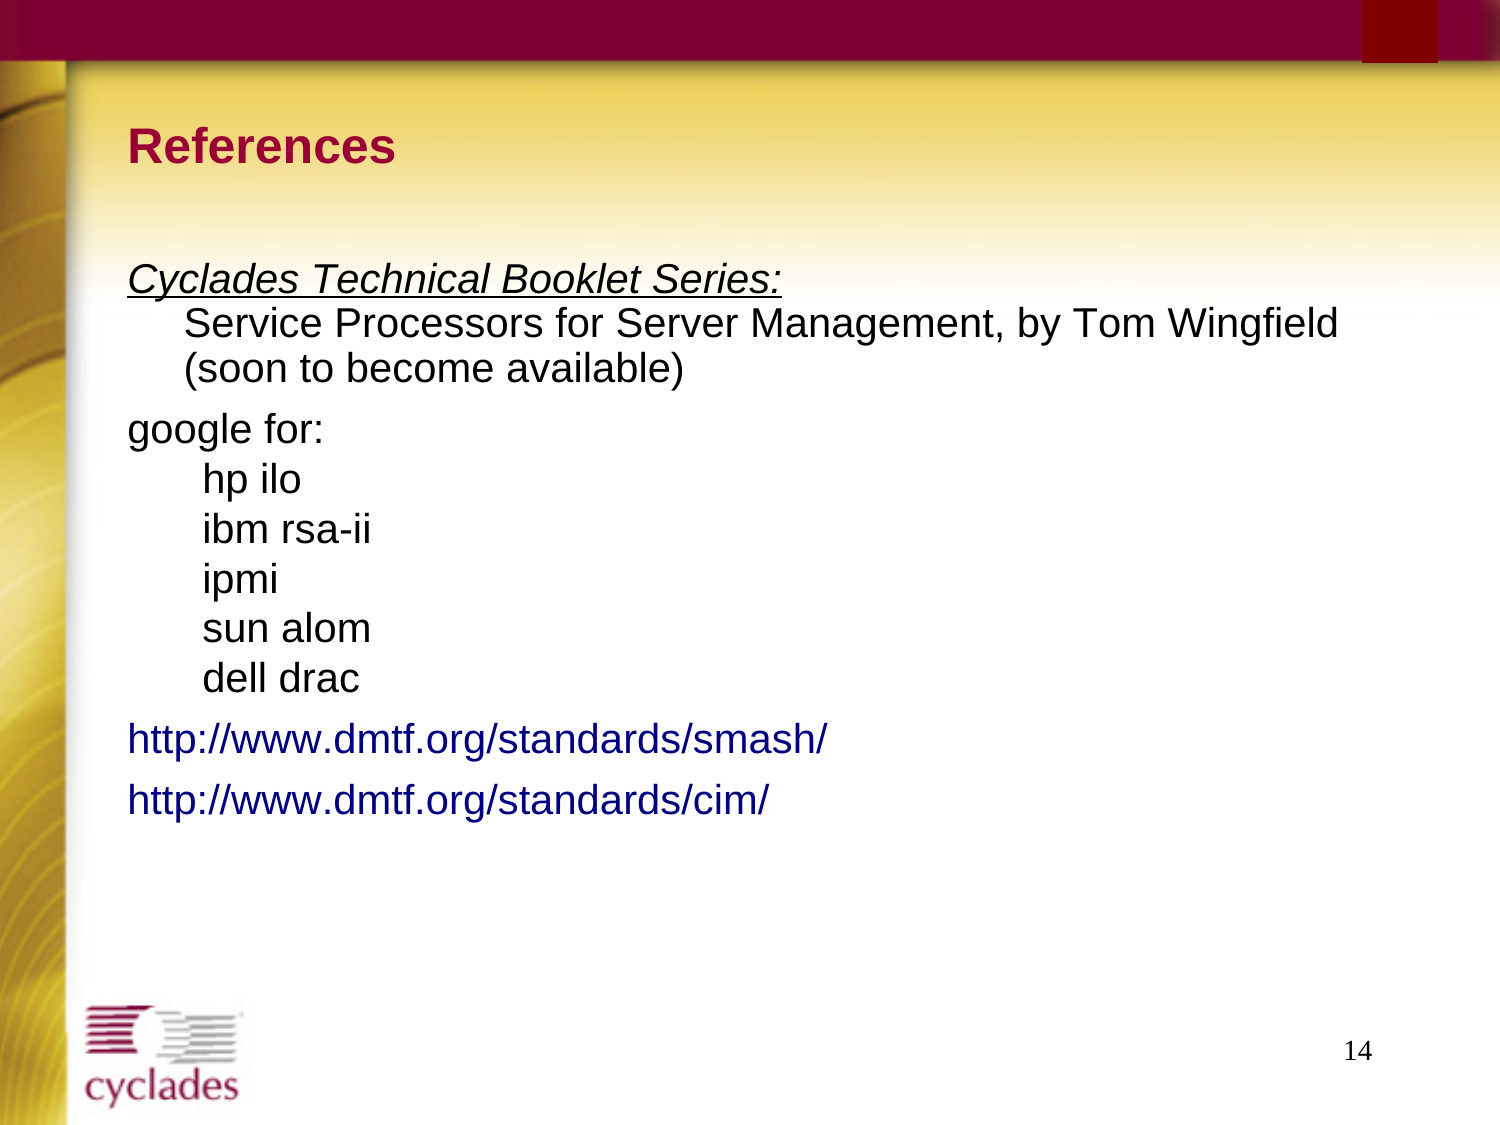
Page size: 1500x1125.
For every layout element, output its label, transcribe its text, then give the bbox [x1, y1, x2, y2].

list Cyclades Technical Booklet Series: Service Processors for Server Management, by Tom Wingfield (soon to become available) google for: hp ilo ibm rsa-ii ipmi sun alom dell drac http://www.dmtf.org/standards/smash/ http://www.dmtf.org/standards/cim/ [112, 249, 1388, 1000]
title References [112, 99, 1388, 188]
picture [0, 0, 1500, 1125]
